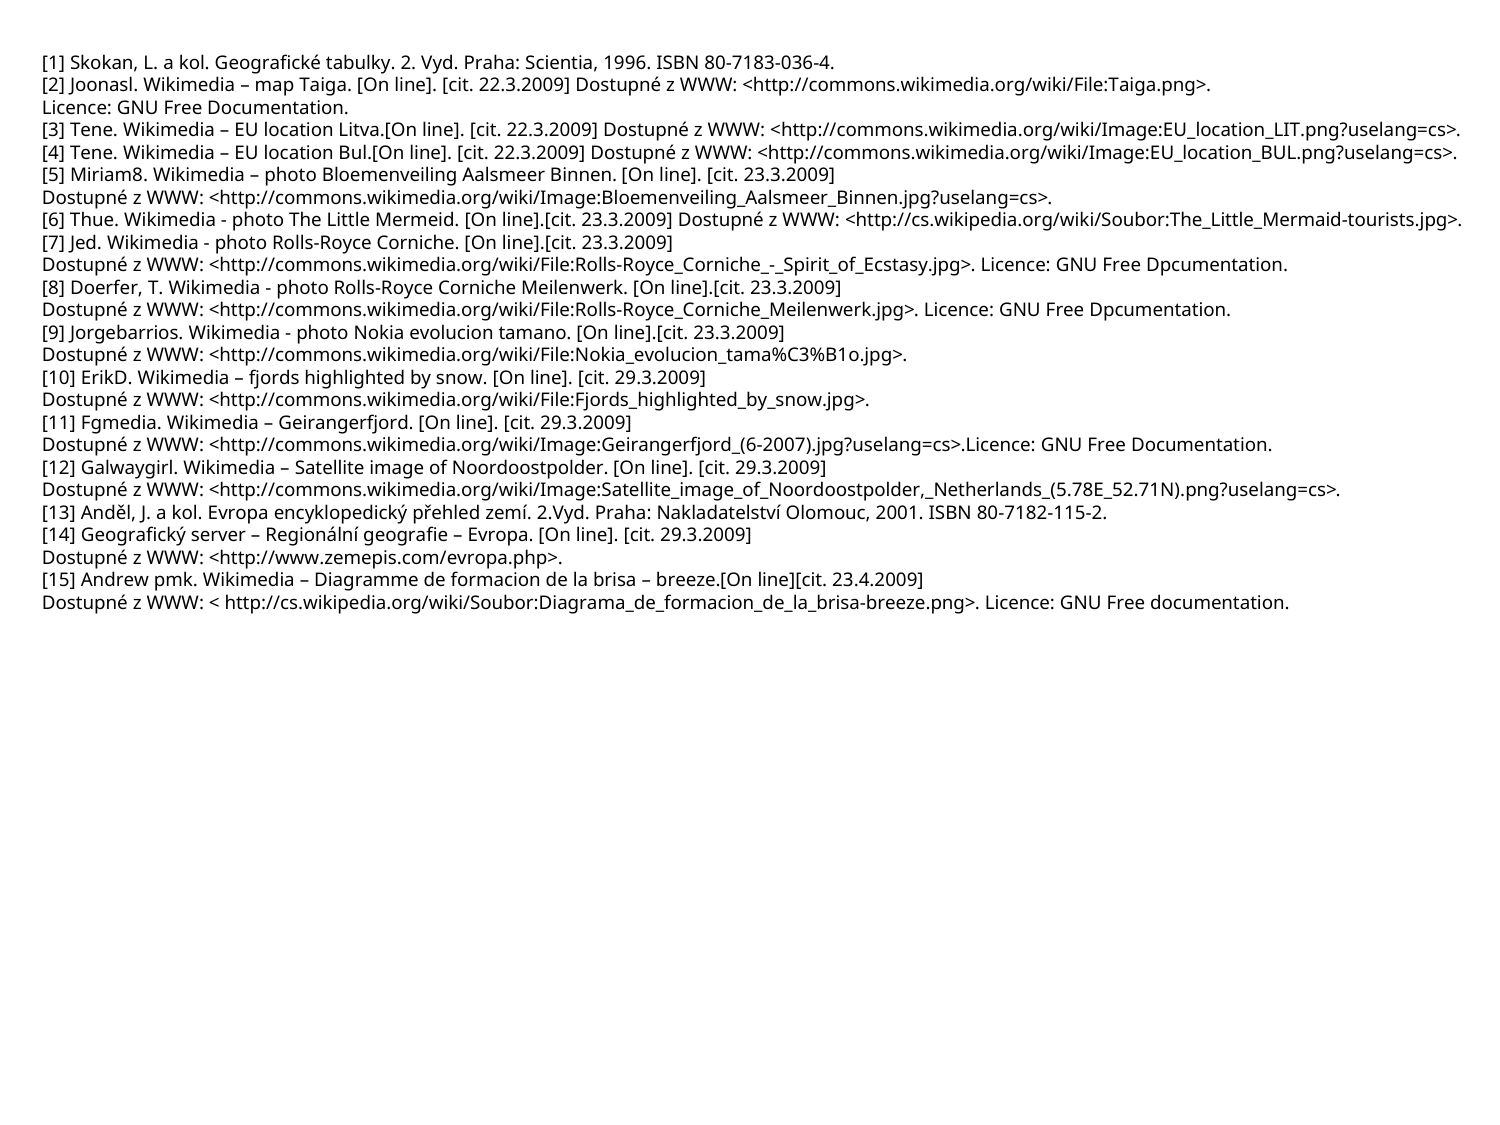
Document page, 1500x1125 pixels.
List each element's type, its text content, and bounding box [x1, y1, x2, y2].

text_box [1] Skokan, L. a kol. Geografické tabulky. 2. Vyd. Praha: Scientia, 1996. ISBN 80-7183-036-4. [2] Joonasl. Wikimedia – map Taiga. [On line]. [cit. 22.3.2009] Dostupné z WWW: <http://commons.wikimedia.org/wiki/File:Taiga.png>. Licence: GNU Free Documentation. [3] Tene. Wikimedia – EU location Litva.[On line]. [cit. 22.3.2009] Dostupné z WWW: <http://commons.wikimedia.org/wiki/Image:EU_location_LIT.png?uselang=cs>. [4] Tene. Wikimedia – EU location Bul.[On line]. [cit. 22.3.2009] Dostupné z WWW: <http://commons.wikimedia.org/wiki/Image:EU_location_BUL.png?uselang=cs>. [5] Miriam8. Wikimedia – photo Bloemenveiling Aalsmeer Binnen. [On line]. [cit. 23.3.2009] Dostupné z WWW: <http://commons.wikimedia.org/wiki/Image:Bloemenveiling_Aalsmeer_Binnen.jpg?uselang=cs>. [6] Thue. Wikimedia - photo The Little Mermeid. [On line].[cit. 23.3.2009] Dostupné z WWW: <http://cs.wikipedia.org/wiki/Soubor:The_Little_Mermaid-tourists.jpg>. [7] Jed. Wikimedia - photo Rolls-Royce Corniche. [On line].[cit. 23.3.2009] Dostupné z WWW: <http://commons.wikimedia.org/wiki/File:Rolls-Royce_Corniche_-_Spirit_of_Ecstasy.jpg>. Licence: GNU Free Dpcumentation. [8] Doerfer, T. Wikimedia - photo Rolls-Royce Corniche Meilenwerk. [On line].[cit. 23.3.2009] Dostupné z WWW: <http://commons.wikimedia.org/wiki/File:Rolls-Royce_Corniche_Meilenwerk.jpg>. Licence: GNU Free Dpcumentation. [9] Jorgebarrios. Wikimedia - photo Nokia evolucion tamano. [On line].[cit. 23.3.2009] Dostupné z WWW: <http://commons.wikimedia.org/wiki/File:Nokia_evolucion_tama%C3%B1o.jpg>. [10] ErikD. Wikimedia – fjords highlighted by snow. [On line]. [cit. 29.3.2009] Dostupné z WWW: <http://commons.wikimedia.org/wiki/File:Fjords_highlighted_by_snow.jpg>. [11] Fgmedia. Wikimedia – Geirangerfjord. [On line]. [cit. 29.3.2009] Dostupné z WWW: <http://commons.wikimedia.org/wiki/Image:Geirangerfjord_(6-2007).jpg?uselang=cs>.Licence: GNU Free Documentation. [12] Galwaygirl. Wikimedia – Satellite image of Noordoostpolder. [On line]. [cit. 29.3.2009] Dostupné z WWW: <http://commons.wikimedia.org/wiki/Image:Satellite_image_of_Noordoostpolder,_Netherlands_(5.78E_52.71N).png?uselang=cs>. [13] Anděl, J. a kol. Evropa encyklopedický přehled zemí. 2.Vyd. Praha: Nakladatelství Olomouc, 2001. ISBN 80-7182-115-2. [14] Geografický server – Regionální geografie – Evropa. [On line]. [cit. 29.3.2009] Dostupné z WWW: <http://www.zemepis.com/evropa.php>. [15] Andrew pmk. Wikimedia – Diagramme de formacion de la brisa – breeze.[On line][cit. 23.4.2009] Dostupné z WWW: < http://cs.wikipedia.org/wiki/Soubor:Diagrama_de_formacion_de_la_brisa-breeze.png>. Licence: GNU Free documentation. [27, 42, 1481, 869]
